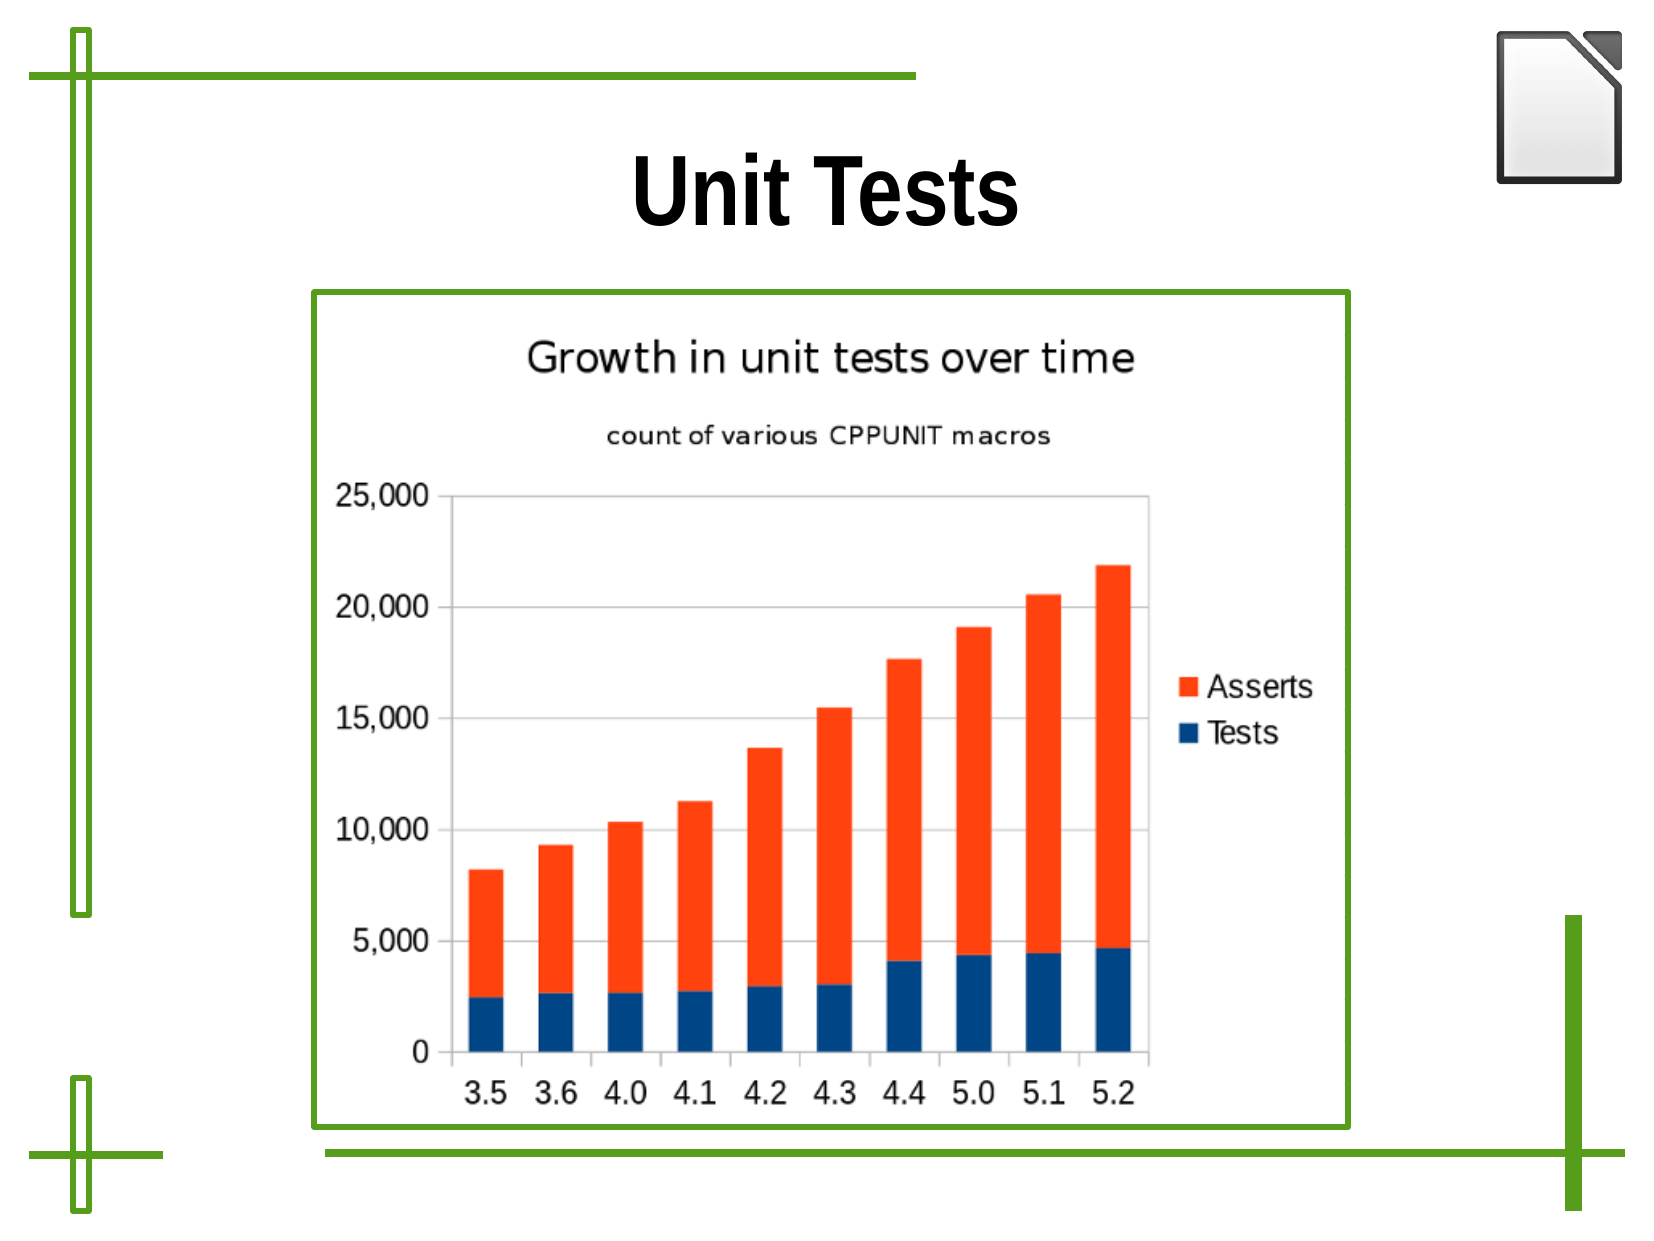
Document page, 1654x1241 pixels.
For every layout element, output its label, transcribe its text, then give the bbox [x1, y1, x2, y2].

title Unit Tests [118, 118, 1536, 260]
picture [317, 295, 1346, 1125]
picture [1494, 29, 1624, 186]
